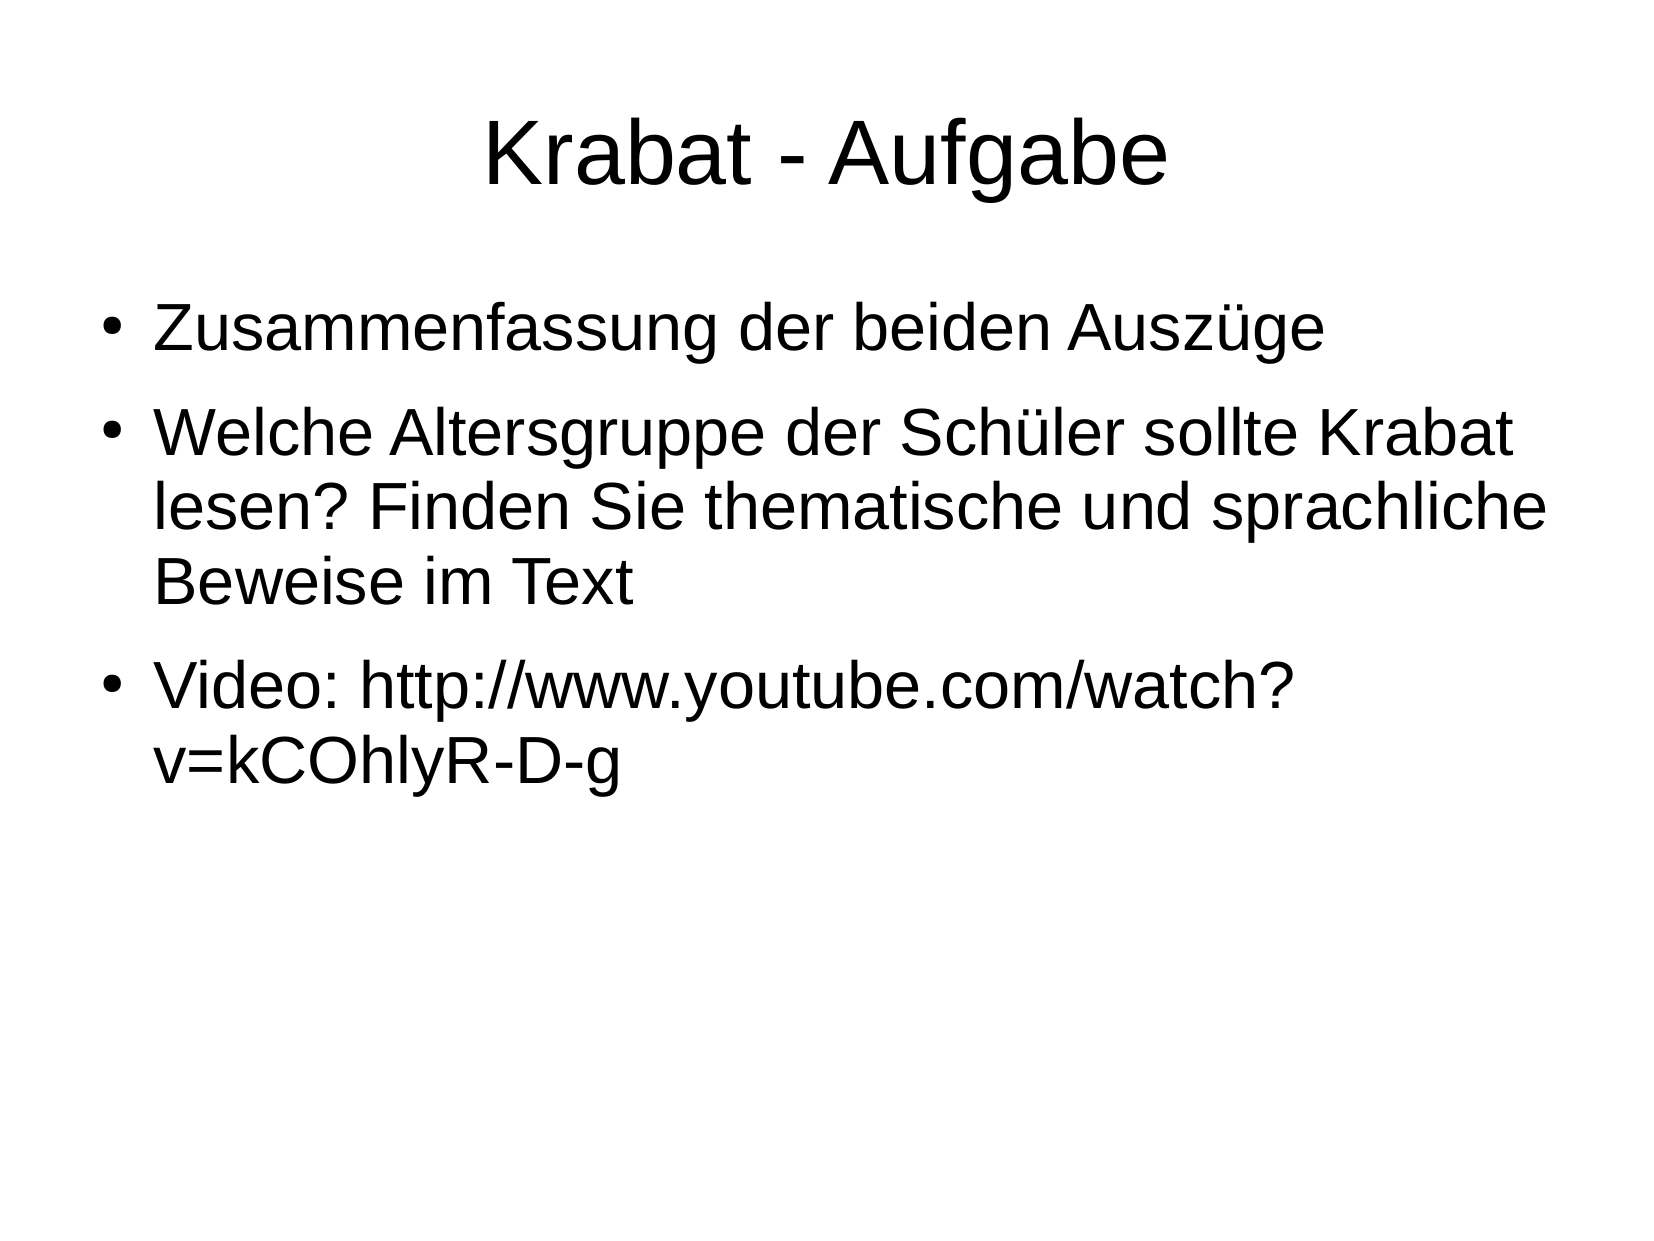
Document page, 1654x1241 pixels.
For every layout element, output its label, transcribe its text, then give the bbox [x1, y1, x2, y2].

title Krabat - Aufgabe [82, 49, 1571, 257]
list Zusammenfassung der beiden Auszüge Welche Altersgruppe der Schüler sollte Krabat lesen? Finden Sie thematische und sprachliche Beweise im Text Video: http://www.youtube.com/watch?v=kCOhlyR-D-g [82, 290, 1571, 1109]
